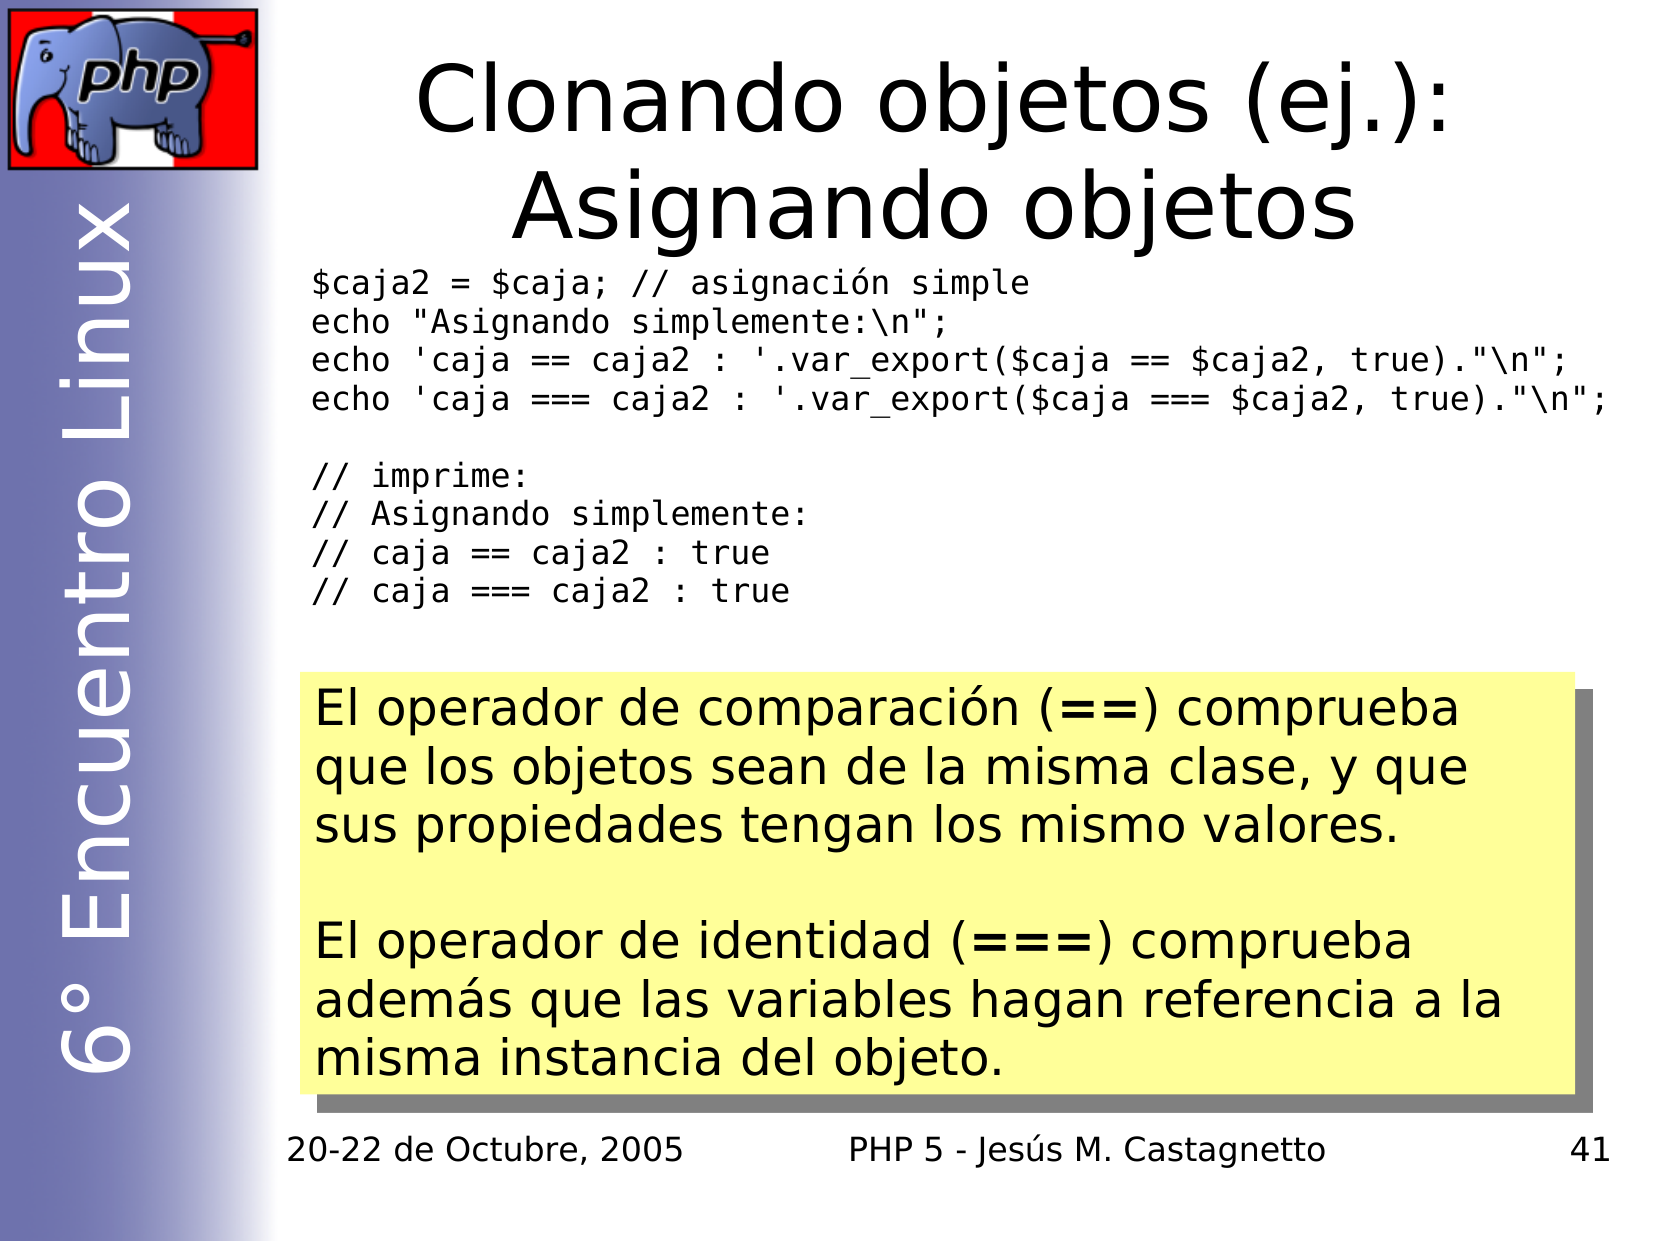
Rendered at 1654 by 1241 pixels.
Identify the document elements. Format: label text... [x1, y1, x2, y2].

text_box $caja2 = $caja; // asignación simple echo "Asignando simplemente:\n"; echo 'caja == caja2 : '.var_export($caja == $caja2, true)."\n"; echo 'caja === caja2 : '.var_export($caja === $caja2, true)."\n"; // imprime: // Asignando simplemente: // caja == caja2 : true // caja === caja2 : true [296, 256, 1626, 619]
text_box El operador de comparación (==) comprueba que los objetos sean de la misma clase, y que sus propiedades tengan los mismo valores. El operador de identidad (===) comprueba además que las variables hagan referencia a la misma instancia del objeto. [300, 671, 1576, 1095]
title Clonando objetos (ej.): Asignando objetos [300, 45, 1571, 256]
picture [0, 0, 1654, 1241]
